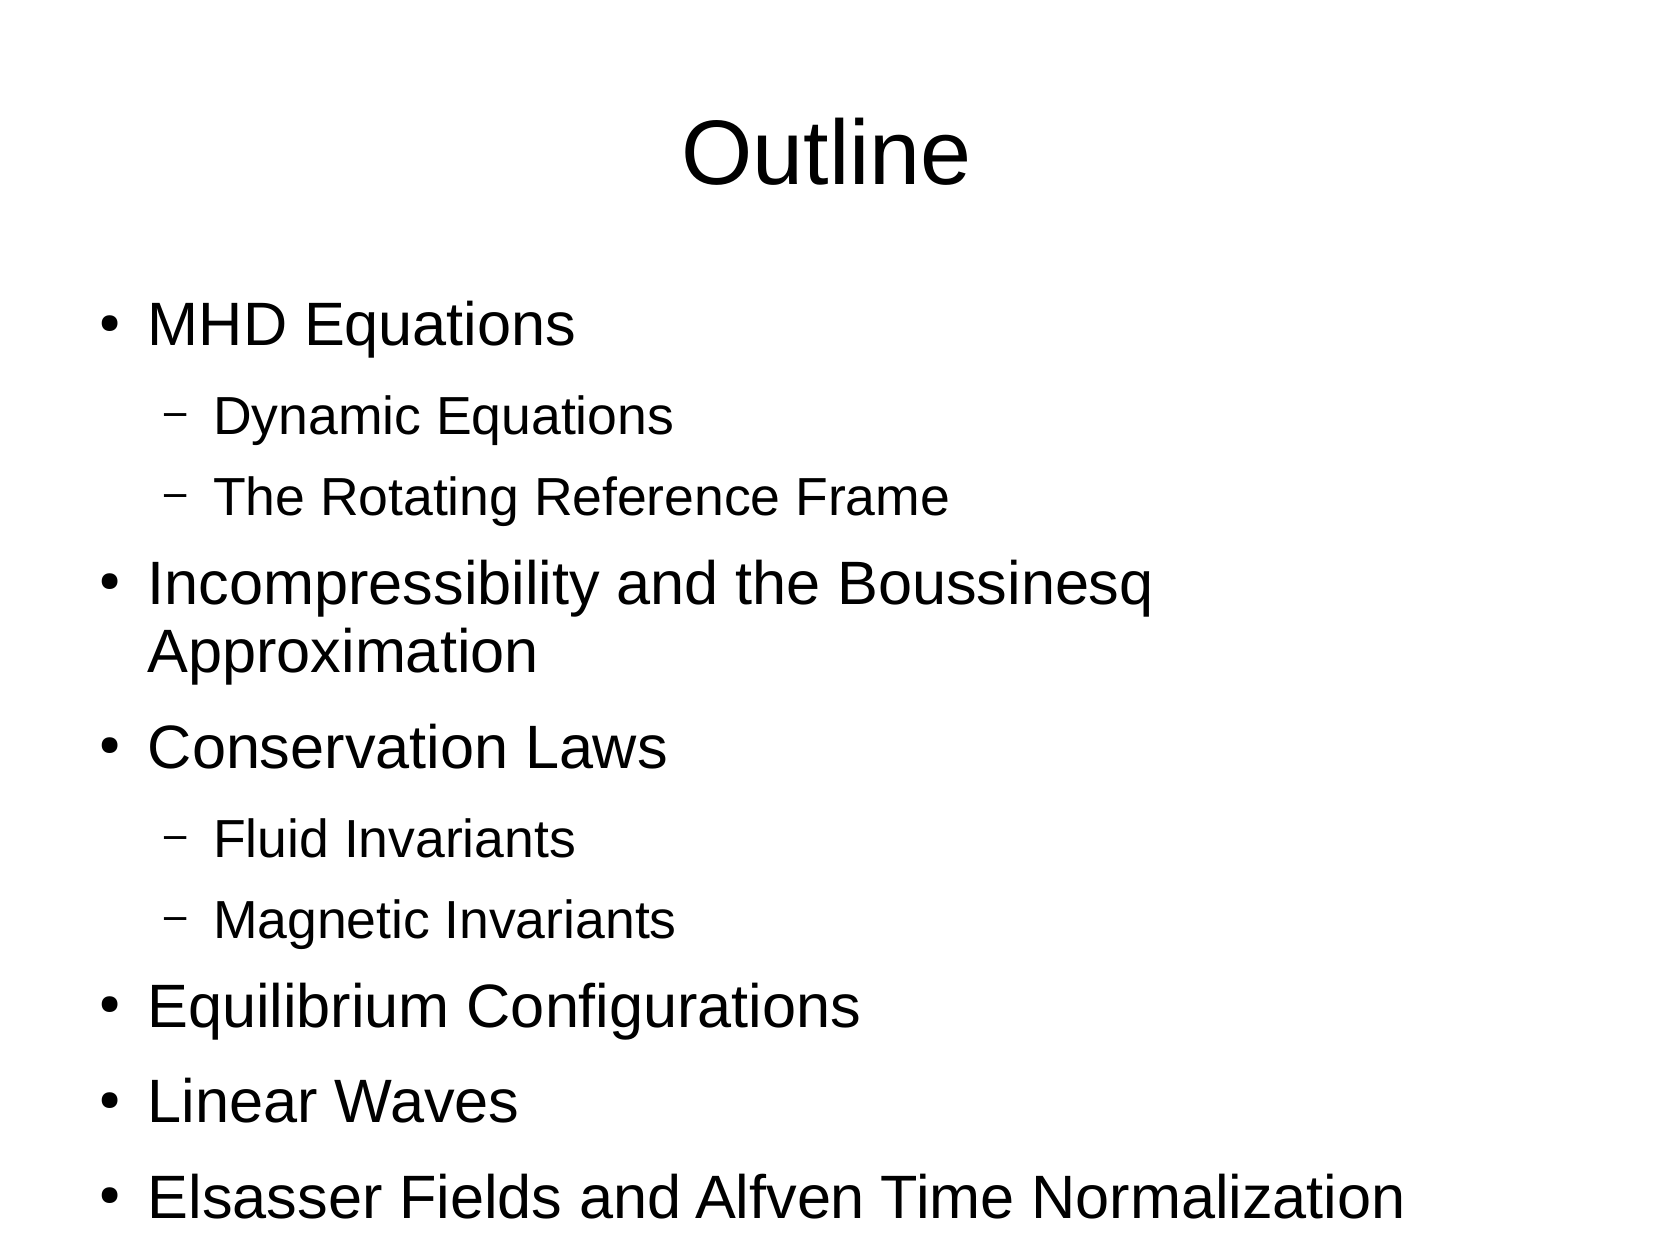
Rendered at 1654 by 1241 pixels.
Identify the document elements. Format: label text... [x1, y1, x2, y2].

title Outline [82, 49, 1571, 257]
list MHD Equations Dynamic Equations The Rotating Reference Frame Incompressibility and the Boussinesq Approximation Conservation Laws Fluid Invariants Magnetic Invariants Equilibrium Configurations Linear Waves Elsasser Fields and Alfven Time Normalization [82, 290, 1538, 1241]
